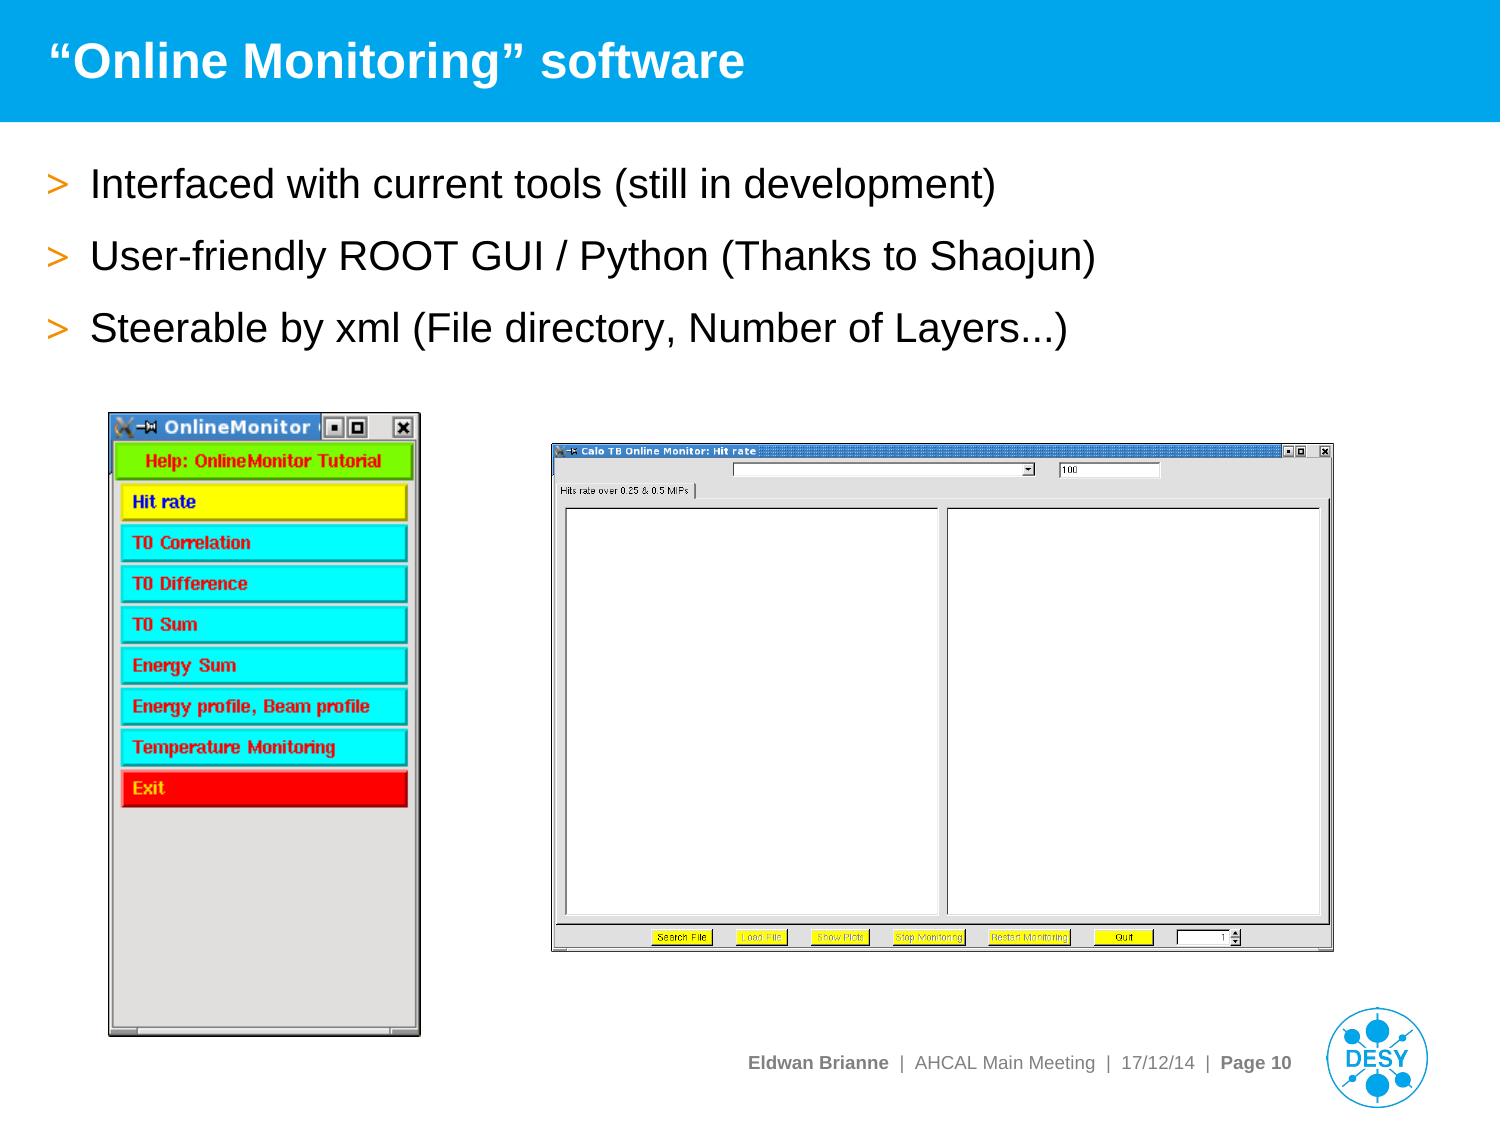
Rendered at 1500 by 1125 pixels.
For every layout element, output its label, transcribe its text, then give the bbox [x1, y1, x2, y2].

picture [1326, 1007, 1428, 1108]
title “Online Monitoring” software [47, 16, 1446, 107]
picture [108, 412, 421, 1037]
picture [551, 443, 1334, 953]
list Interfaced with current tools (still in development) User-friendly ROOT GUI / Python (Thanks to Shaojun) Steerable by xml (File directory, Number of Layers...) [46, 160, 1444, 903]
